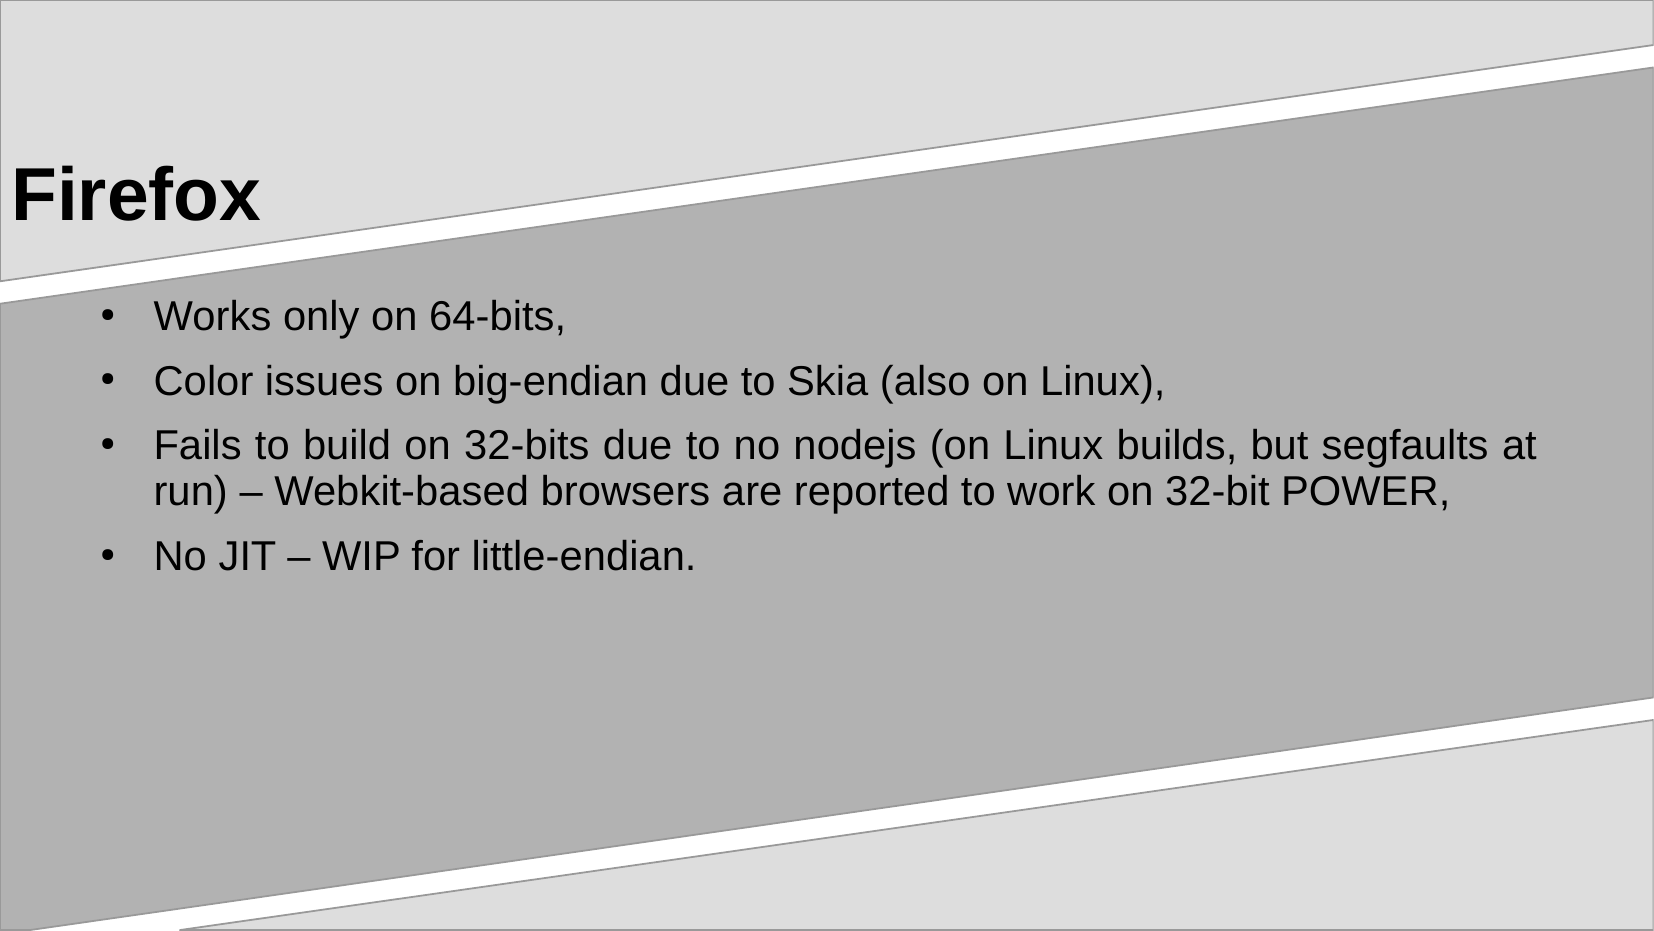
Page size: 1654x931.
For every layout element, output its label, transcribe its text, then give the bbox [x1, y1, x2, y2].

title Firefox [11, 116, 1489, 274]
list Works only on 64-bits, Color issues on big-endian due to Skia (also on Linux), Fails to build on 32-bits due to no nodejs (on Linux builds, but segfaults at run) – Webkit-based browsers are reported to work on 32-bit POWER, No JIT – WIP for little-endian. [82, 292, 1538, 833]
